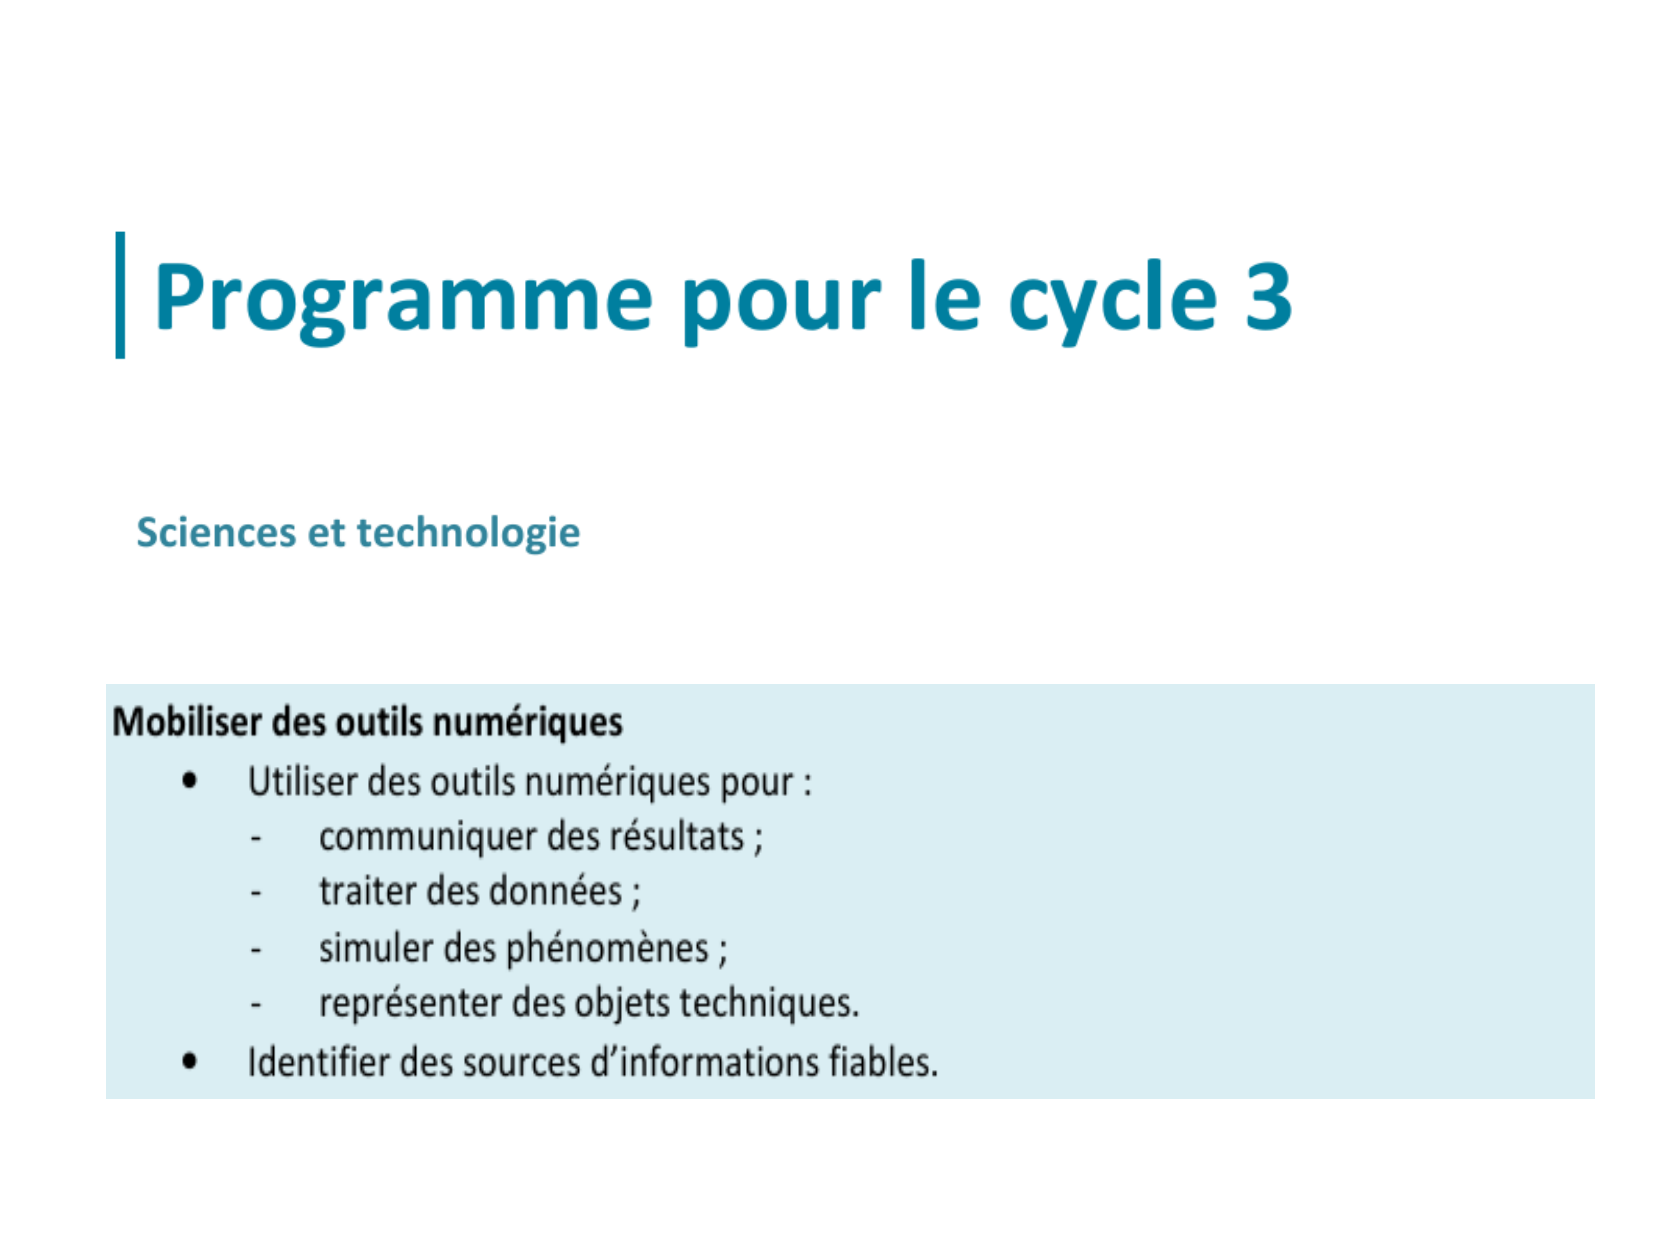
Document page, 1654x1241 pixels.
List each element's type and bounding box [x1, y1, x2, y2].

picture [94, 210, 1306, 378]
picture [118, 484, 598, 567]
picture [106, 684, 1595, 1099]
